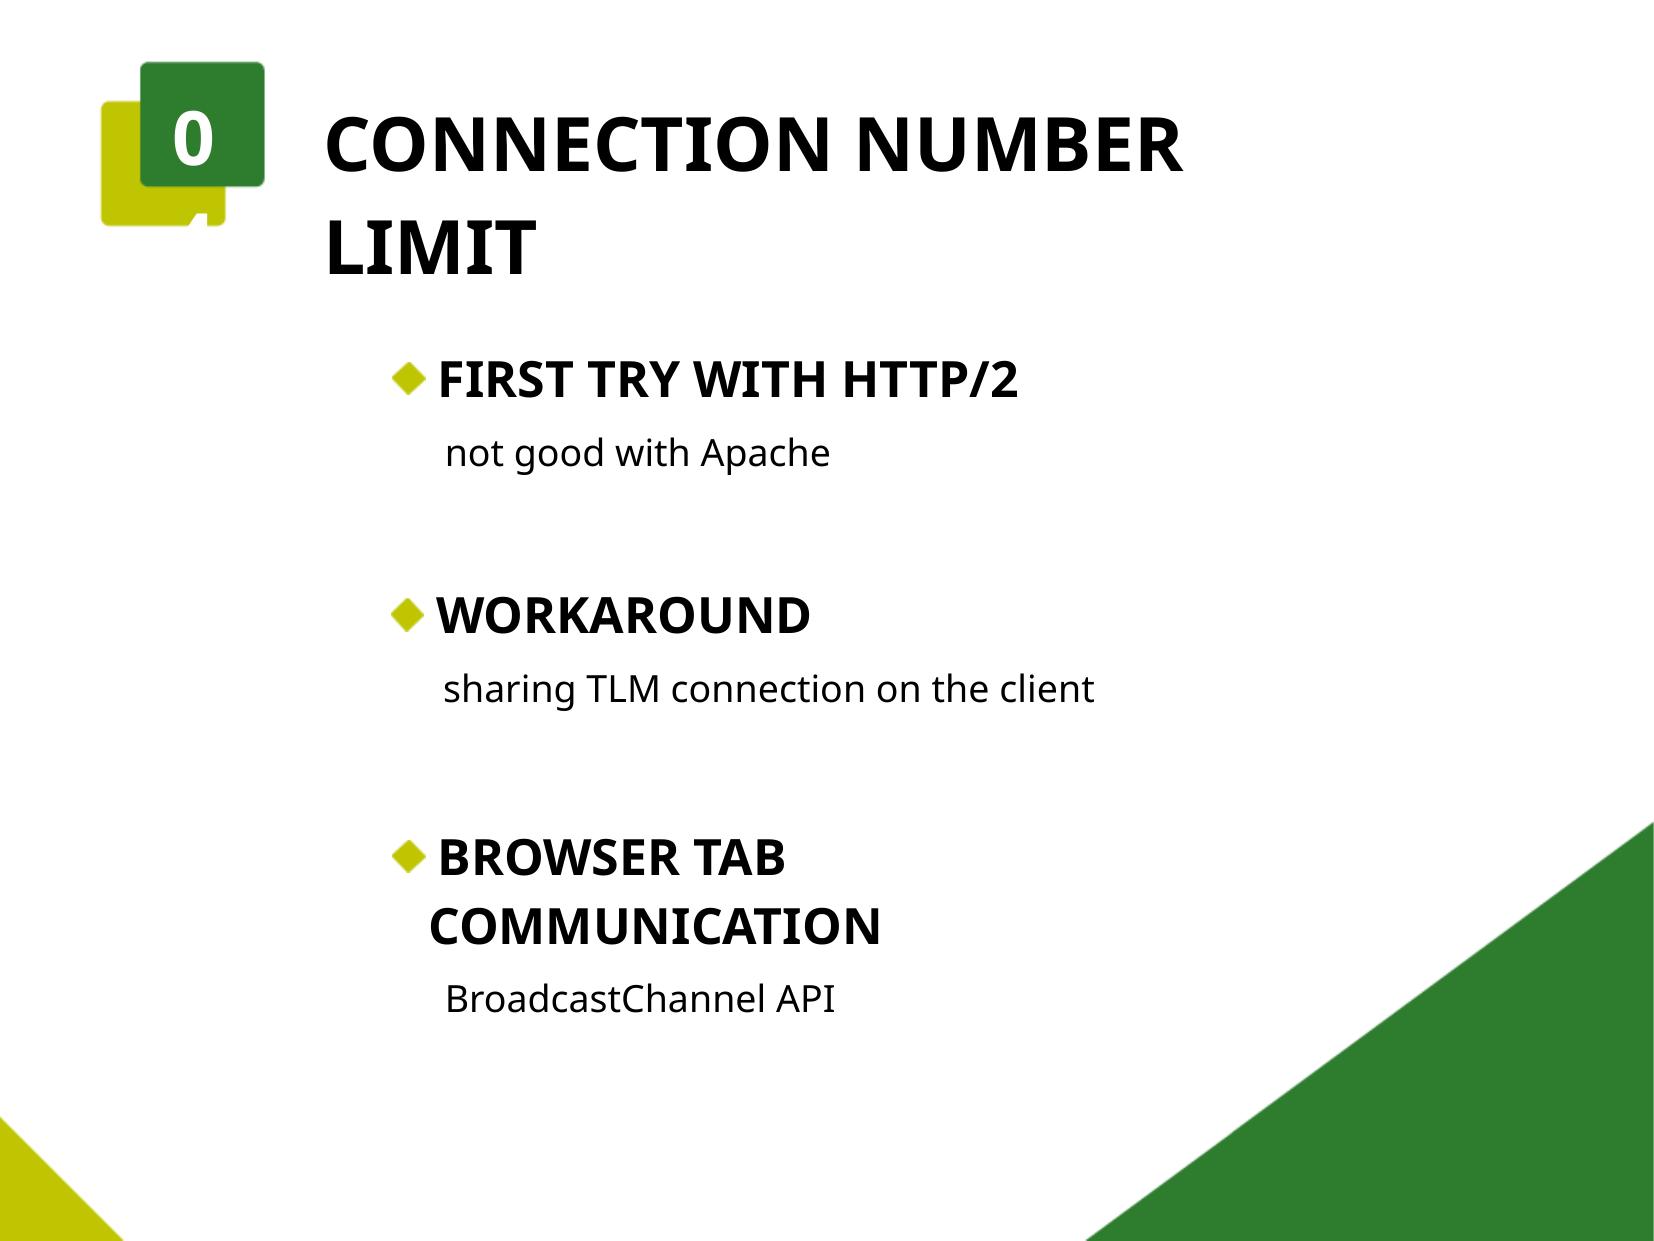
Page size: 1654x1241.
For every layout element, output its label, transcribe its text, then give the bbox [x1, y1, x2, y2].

text_box workaround sharing TLM connection on the client [376, 573, 1123, 756]
picture [0, 0, 1654, 1241]
text_box Browser tab communication BroadcastChannel API [377, 814, 1111, 998]
text_box CONNECTION NUMBER LIMIT [308, 84, 1394, 268]
text_box 04 [157, 78, 260, 178]
text_box First try with http/2 not good with Apache [377, 336, 1040, 520]
